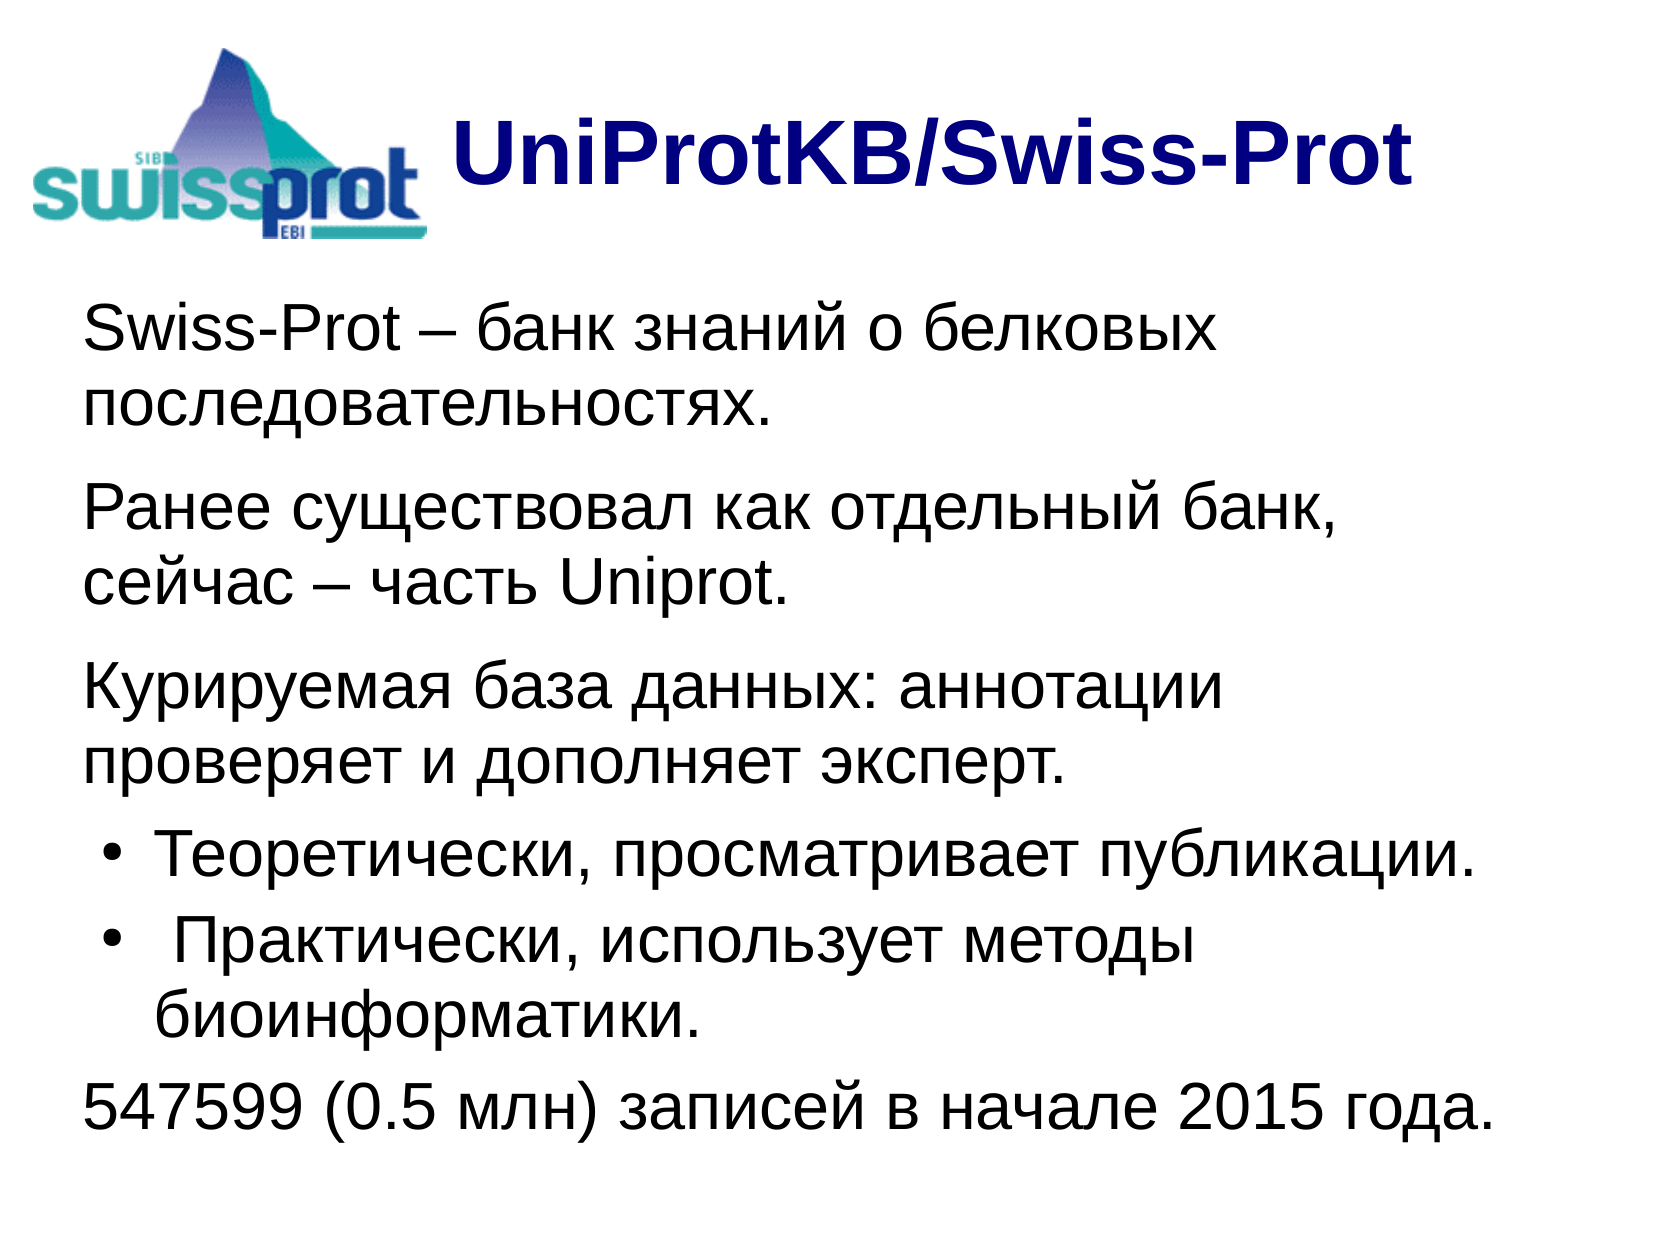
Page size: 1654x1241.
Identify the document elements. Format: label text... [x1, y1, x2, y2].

picture [33, 48, 427, 239]
title UniProtKB/Swiss-Prot [188, 49, 1654, 257]
list Swiss-Prot – банк знаний о белковых последовательностях. Ранее существовал как отдельный банк, сейчас – часть Uniprot. Курируемая база данных: аннотации проверяет и дополняет эксперт. Теоретически, просматривает публикации. Практически, использует методы биоинформатики. 547599 (0.5 млн) записей в начале 2015 года. [82, 290, 1536, 1170]
